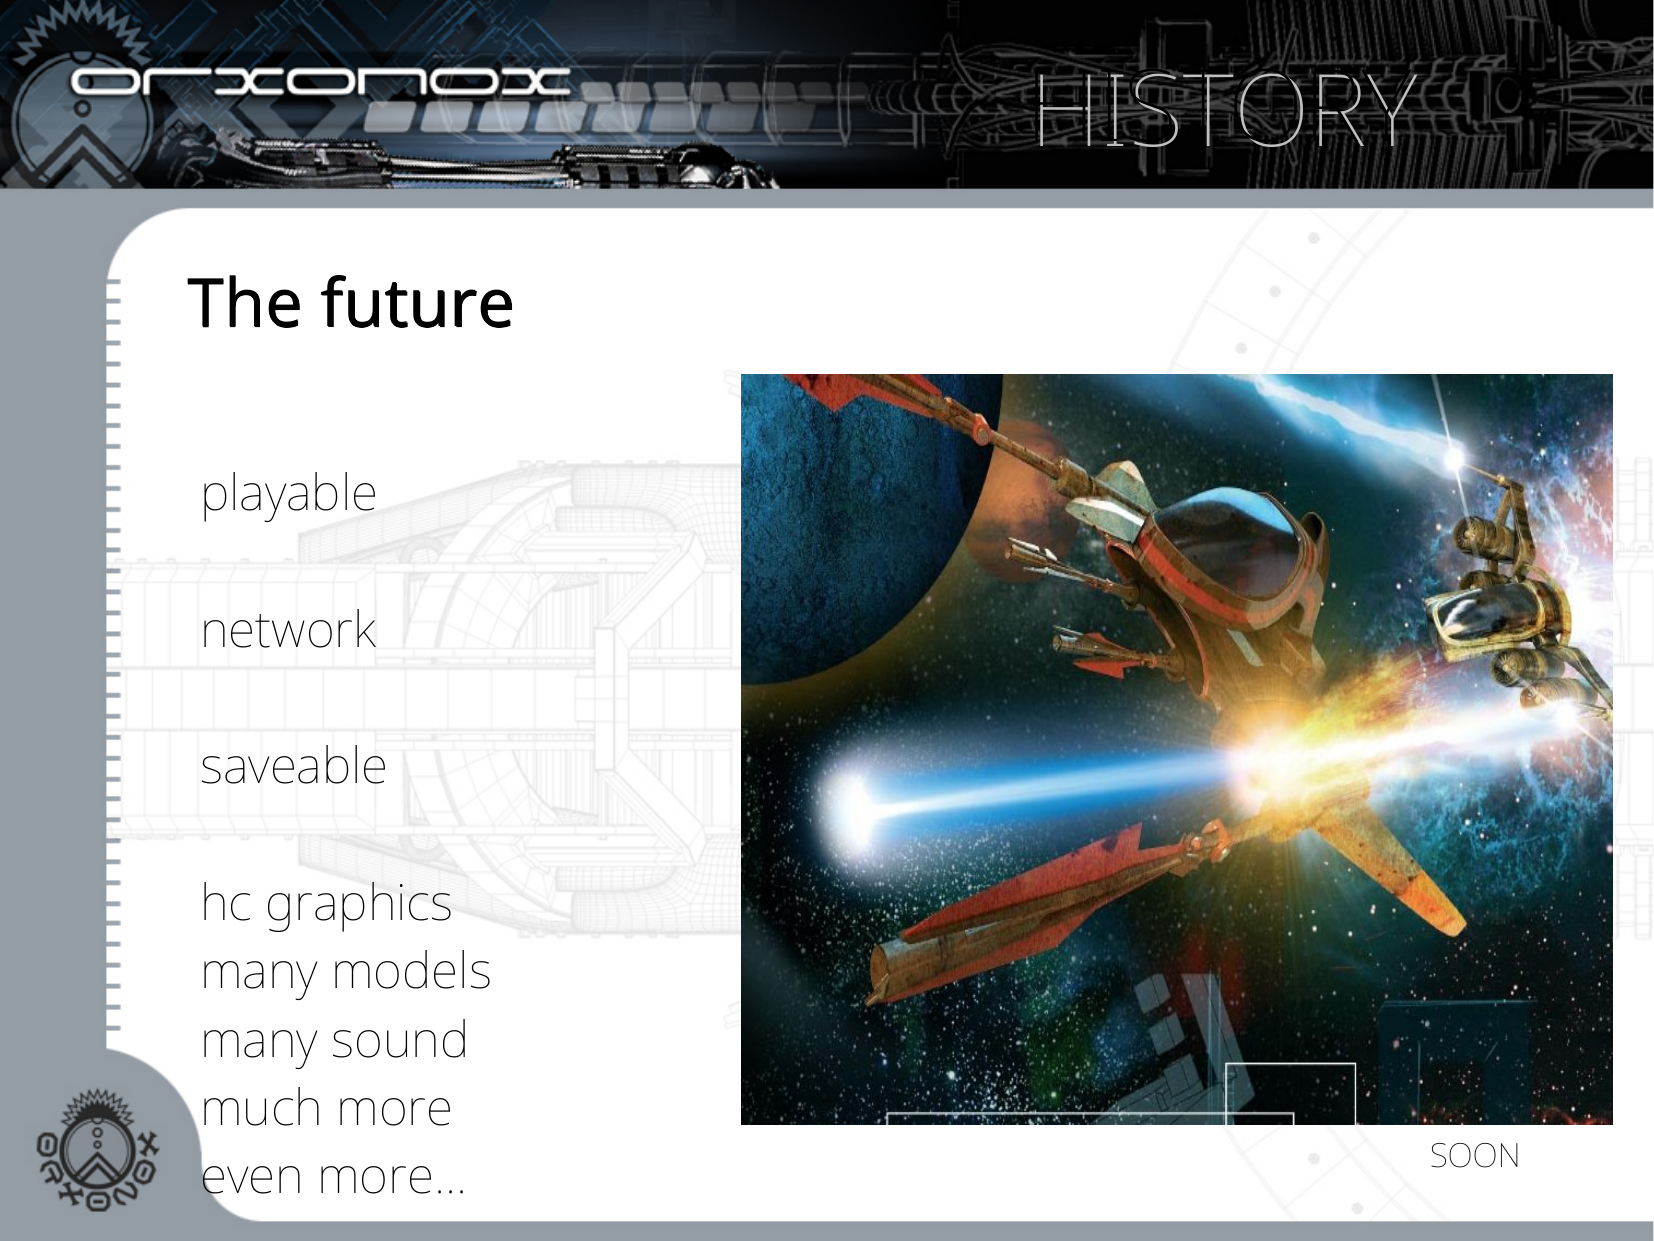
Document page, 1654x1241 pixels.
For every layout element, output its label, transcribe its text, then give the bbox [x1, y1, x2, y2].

text_box SOON [1379, 1125, 1576, 1176]
text_box The future [187, 255, 821, 323]
text_box playable network saveable hc graphics many models many sound much more even more... [150, 450, 605, 1060]
picture [0, 0, 1654, 1241]
text_box HISTORY [975, 26, 1603, 151]
